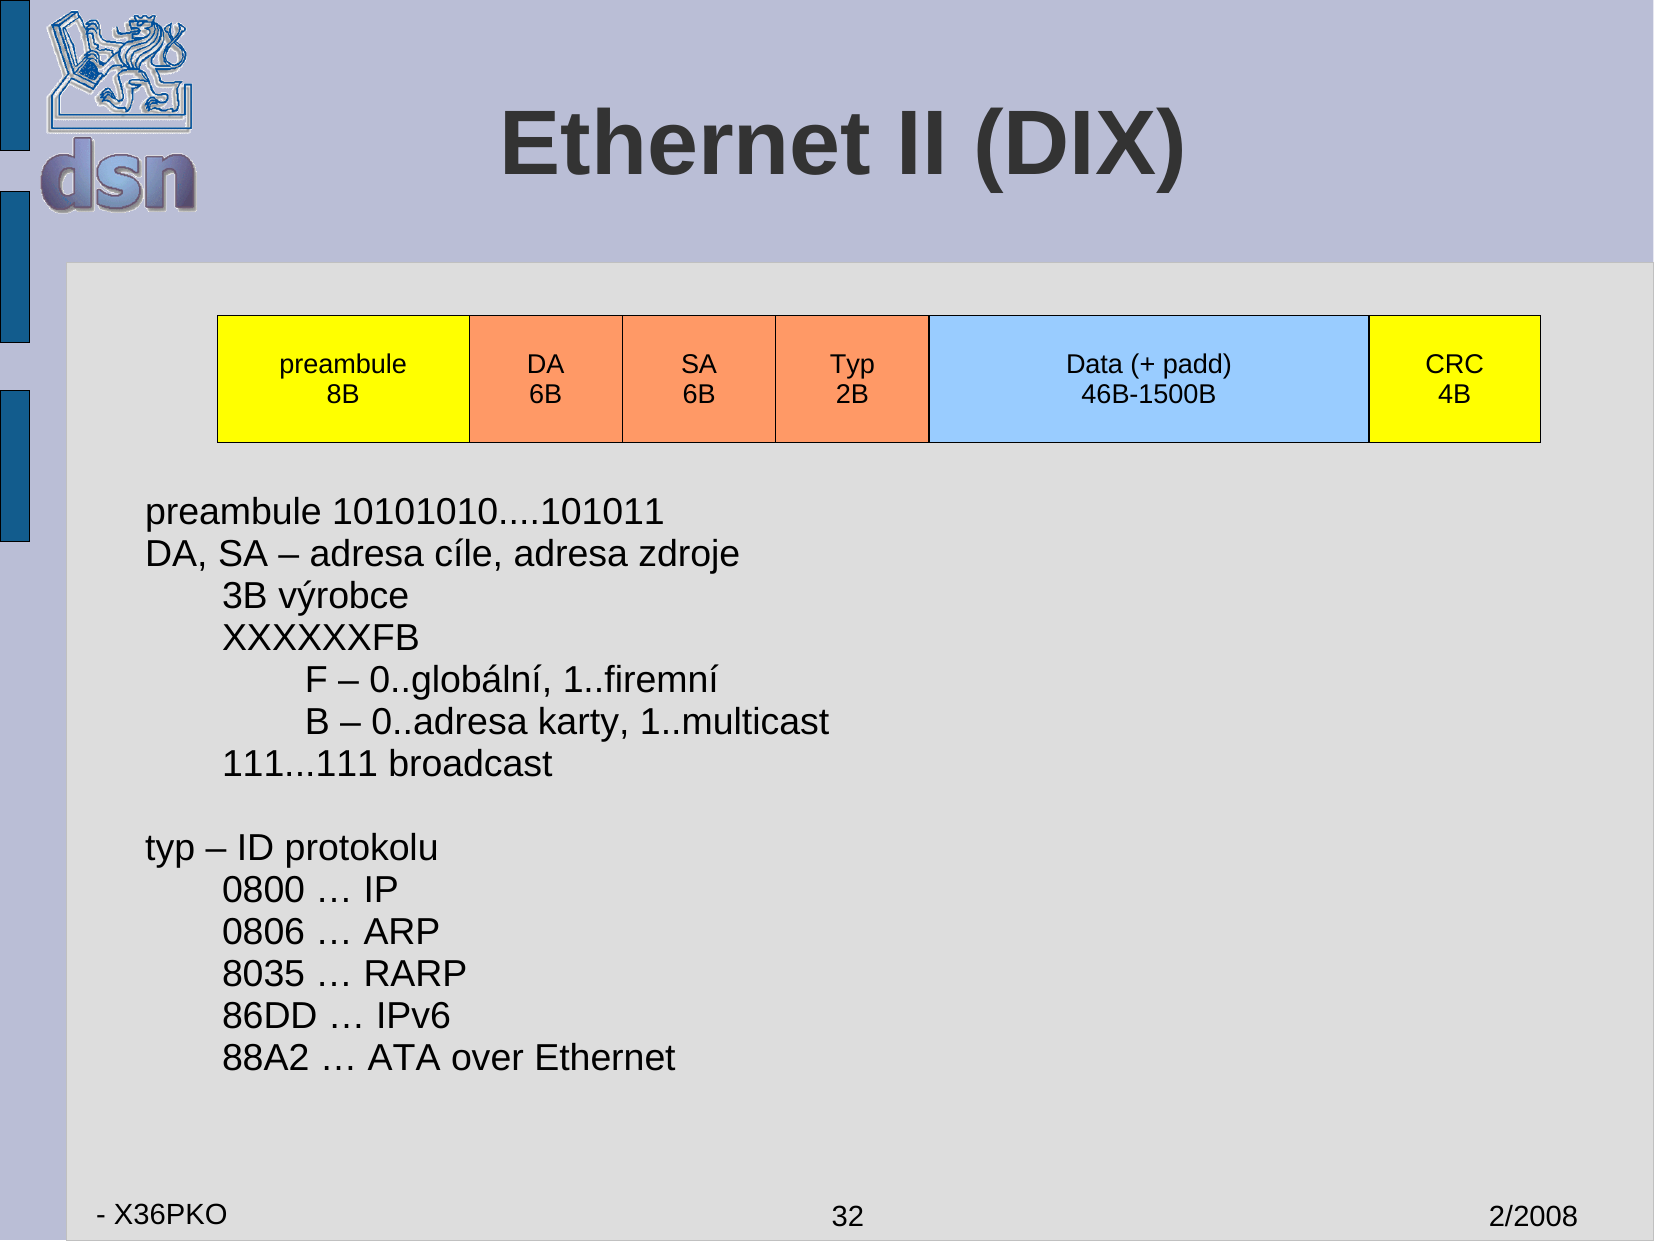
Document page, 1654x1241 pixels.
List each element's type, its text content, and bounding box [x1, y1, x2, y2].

text_box SA 6B [622, 315, 775, 443]
text_box Typ 2B [775, 315, 929, 443]
title Ethernet II (DIX) [210, 39, 1478, 247]
text_box DA 6B [470, 315, 622, 443]
text_box preambule 8B [217, 315, 470, 443]
picture [10, 10, 223, 230]
text_box CRC 4B [1369, 315, 1541, 443]
list preambule 10101010....101011 DA, SA – adresa cíle, adresa zdroje 3B výrobce XXXXXXFB F – 0..globální, 1..firemní B – 0..adresa karty, 1..multicast 111...111 broadcast typ – ID protokolu 0800 … IP 0806 … ARP 8035 … RARP 86DD … IPv6 88A2 … ATA over Ethernet [127, 490, 1540, 1145]
text_box Data (+ padd) 46B-1500B [929, 315, 1369, 443]
